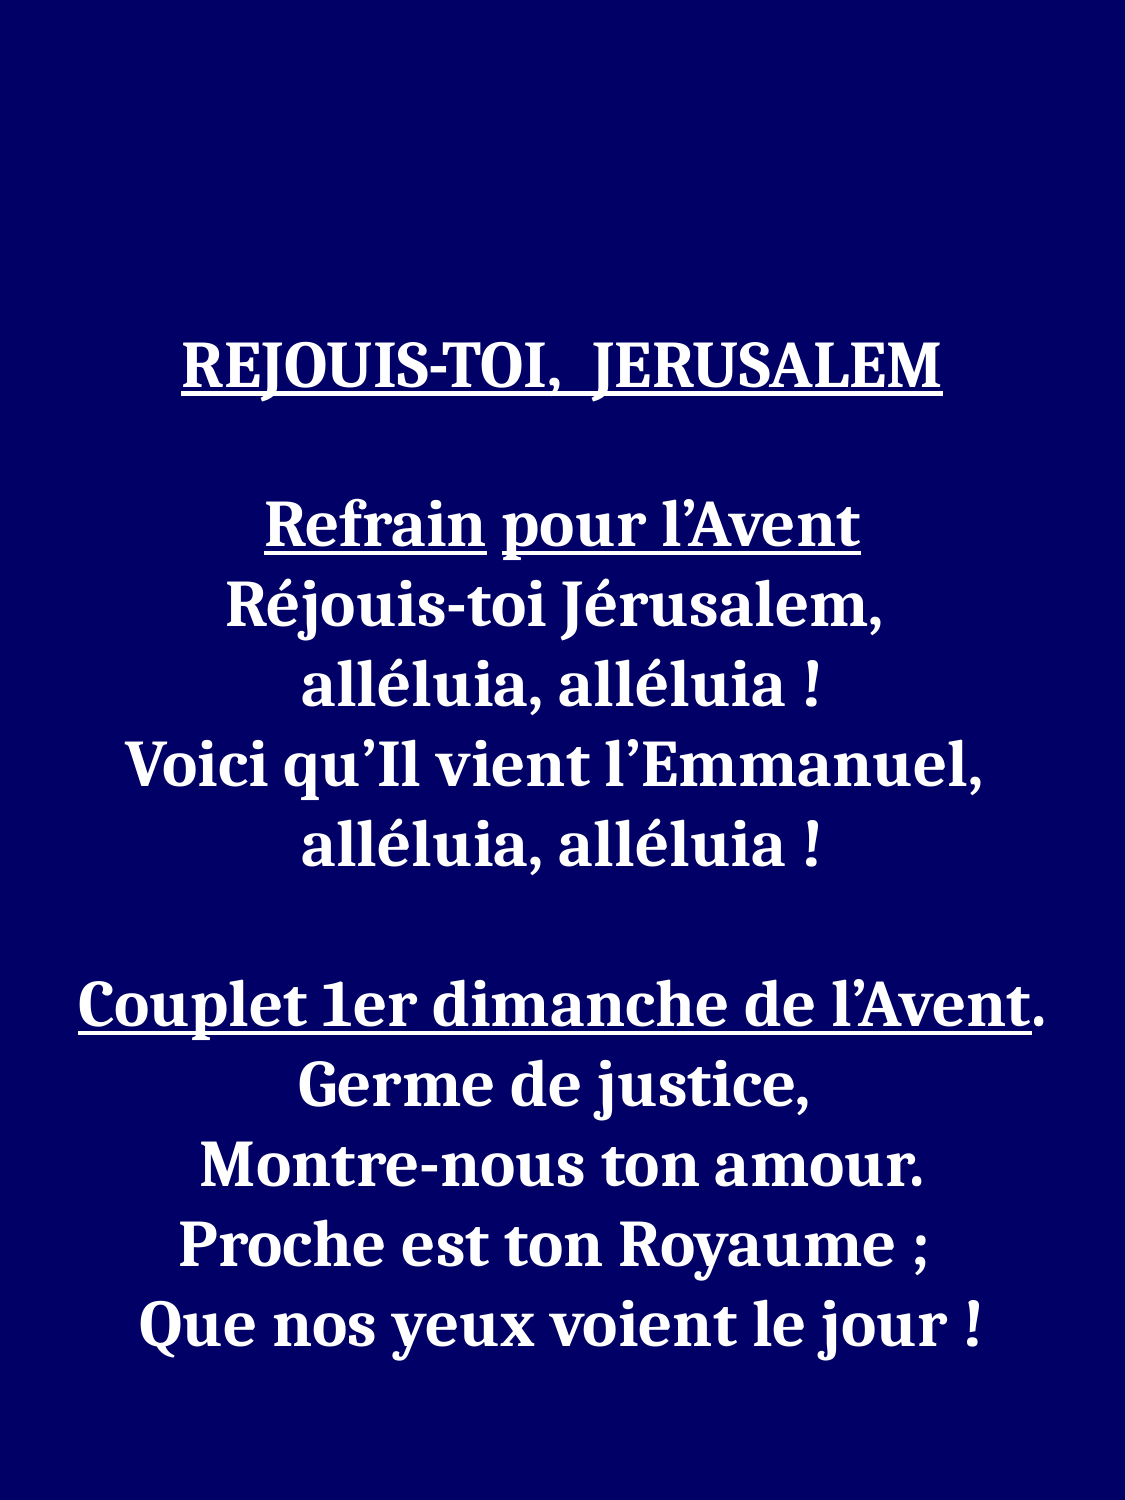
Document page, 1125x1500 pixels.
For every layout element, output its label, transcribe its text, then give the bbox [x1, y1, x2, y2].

text_box REJOUIS-TOI, JERUSALEM Refrain pour l’Avent Réjouis-toi Jérusalem, alléluia, alléluia ! Voici qu’Il vient l’Emmanuel, alléluia, alléluia ! Couplet 1er dimanche de l’Avent. Germe de justice, Montre-nous ton amour. Proche est ton Royaume ; Que nos yeux voient le jour ! [0, 312, 1125, 1487]
